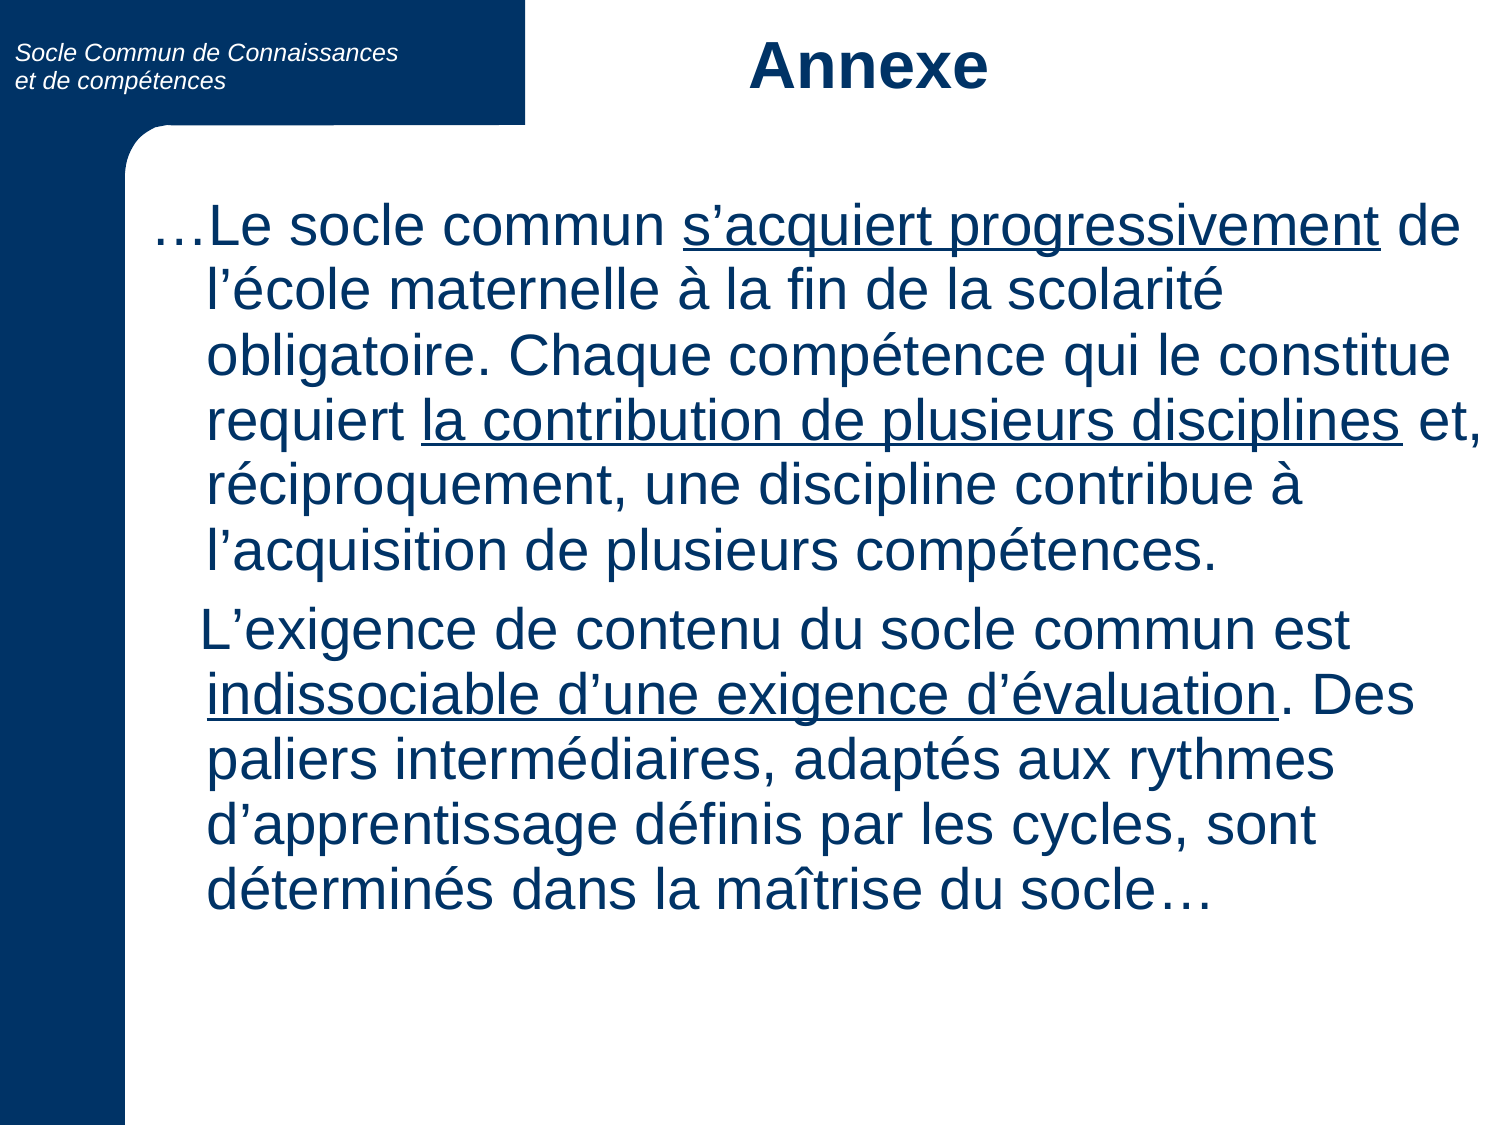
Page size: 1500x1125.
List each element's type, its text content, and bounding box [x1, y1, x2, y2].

title Annexe [733, 7, 1073, 110]
list …Le socle commun s’acquiert progressivement de l’école maternelle à la fin de la scolarité obligatoire. Chaque compétence qui le constitue requiert la contribution de plusieurs disciplines et, réciproquement, une discipline contribue à l’acquisition de plusieurs compétences. L’exigence de contenu du socle commun est indissociable d’une exigence d’évaluation. Des paliers intermédiaires, adaptés aux rythmes d’apprentissage définis par les cycles, sont déterminés dans la maîtrise du socle… [135, 184, 1500, 1047]
